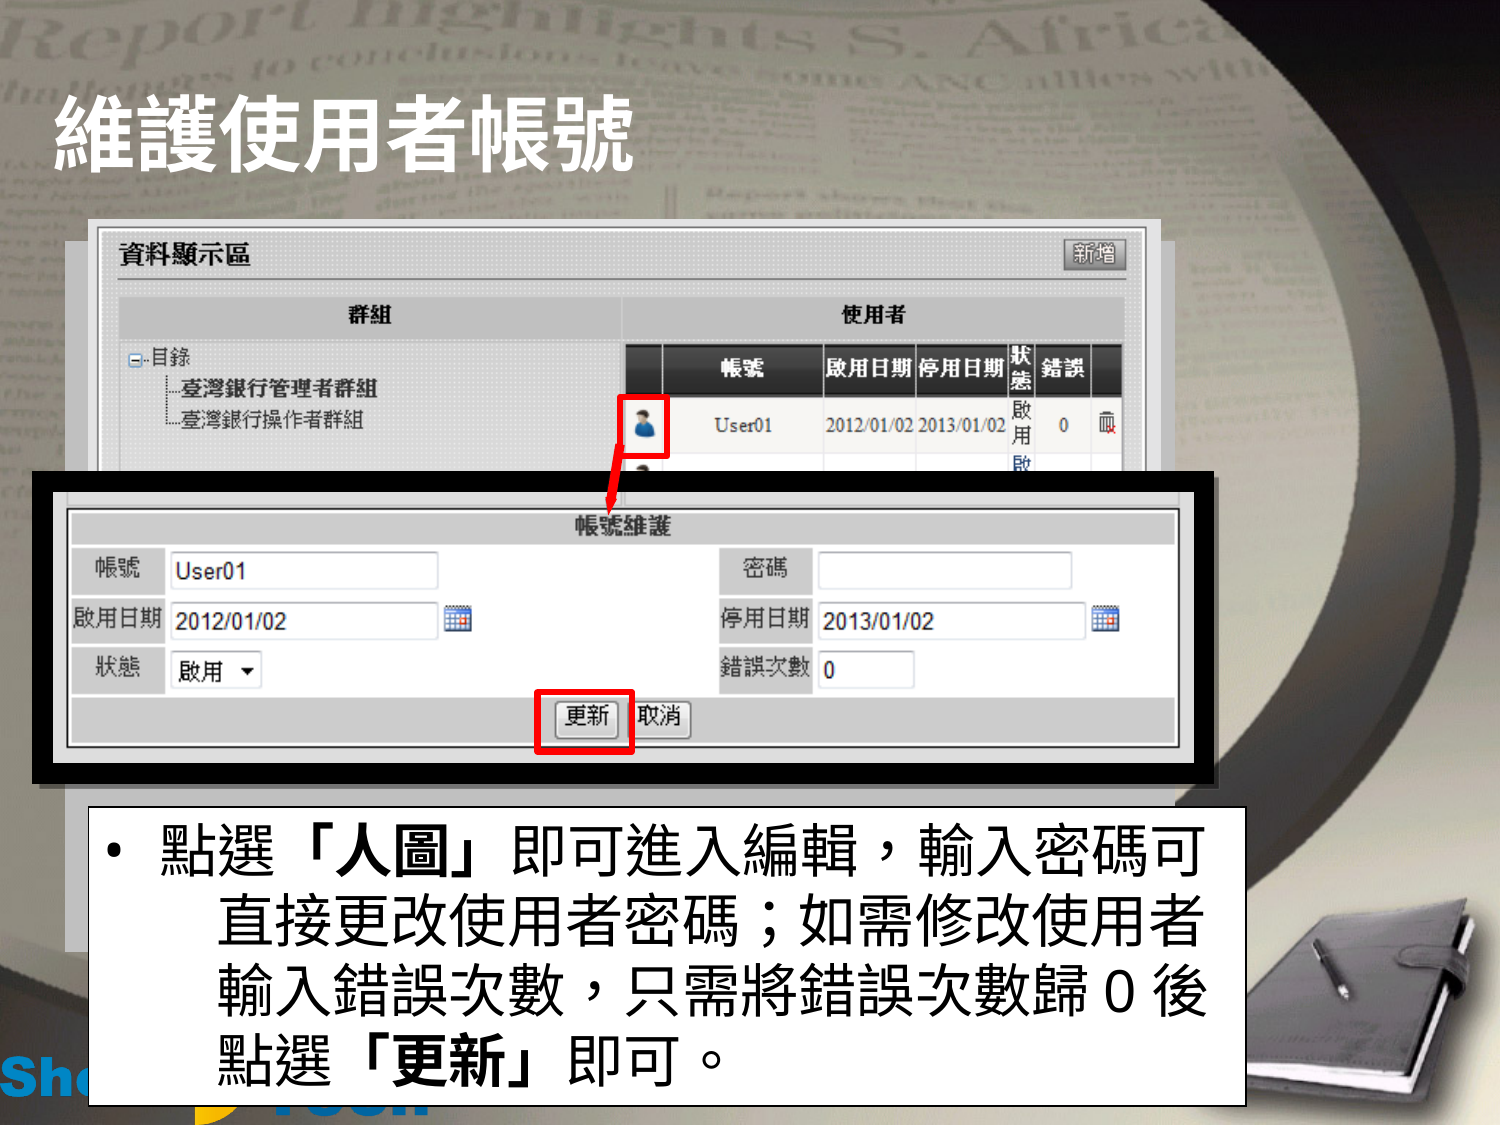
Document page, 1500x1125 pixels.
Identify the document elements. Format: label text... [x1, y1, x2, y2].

picture [623, 400, 664, 453]
list 點選「人圖」即可進入編輯，輸入密碼可直接更改使用者密碼；如需修改使用者輸入錯誤次數，只需將錯誤次數歸0後點選「更新」即可。 [88, 806, 1247, 1106]
title 維護使用者帳號 [37, 75, 1163, 175]
picture [53, 491, 1194, 764]
picture [88, 220, 1161, 471]
